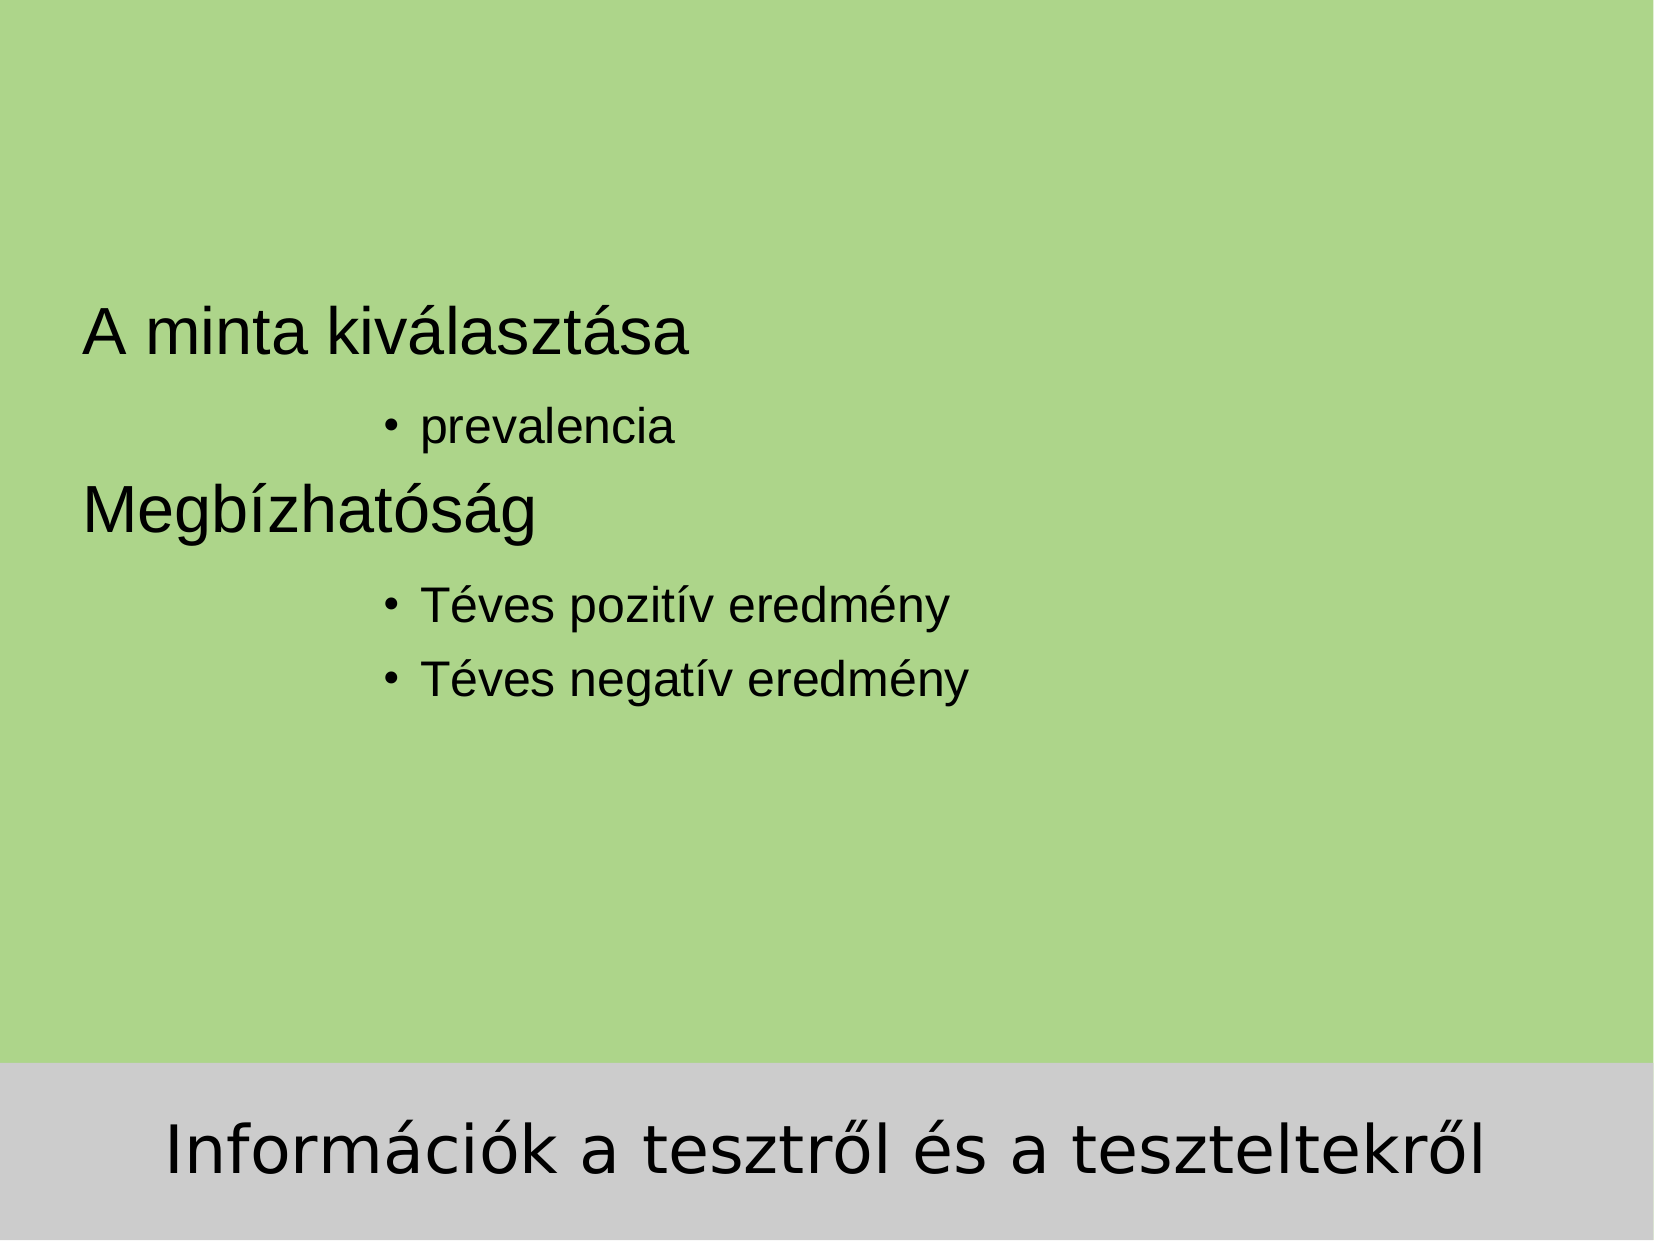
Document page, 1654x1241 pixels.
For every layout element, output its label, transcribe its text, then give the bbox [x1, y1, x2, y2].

text_box Információk a tesztről és a teszteltekről [0, 1062, 1654, 1241]
list A minta kiválasztása prevalencia Megbízhatóság Téves pozitív eredmény Téves negatív eredmény [82, 290, 1569, 1008]
